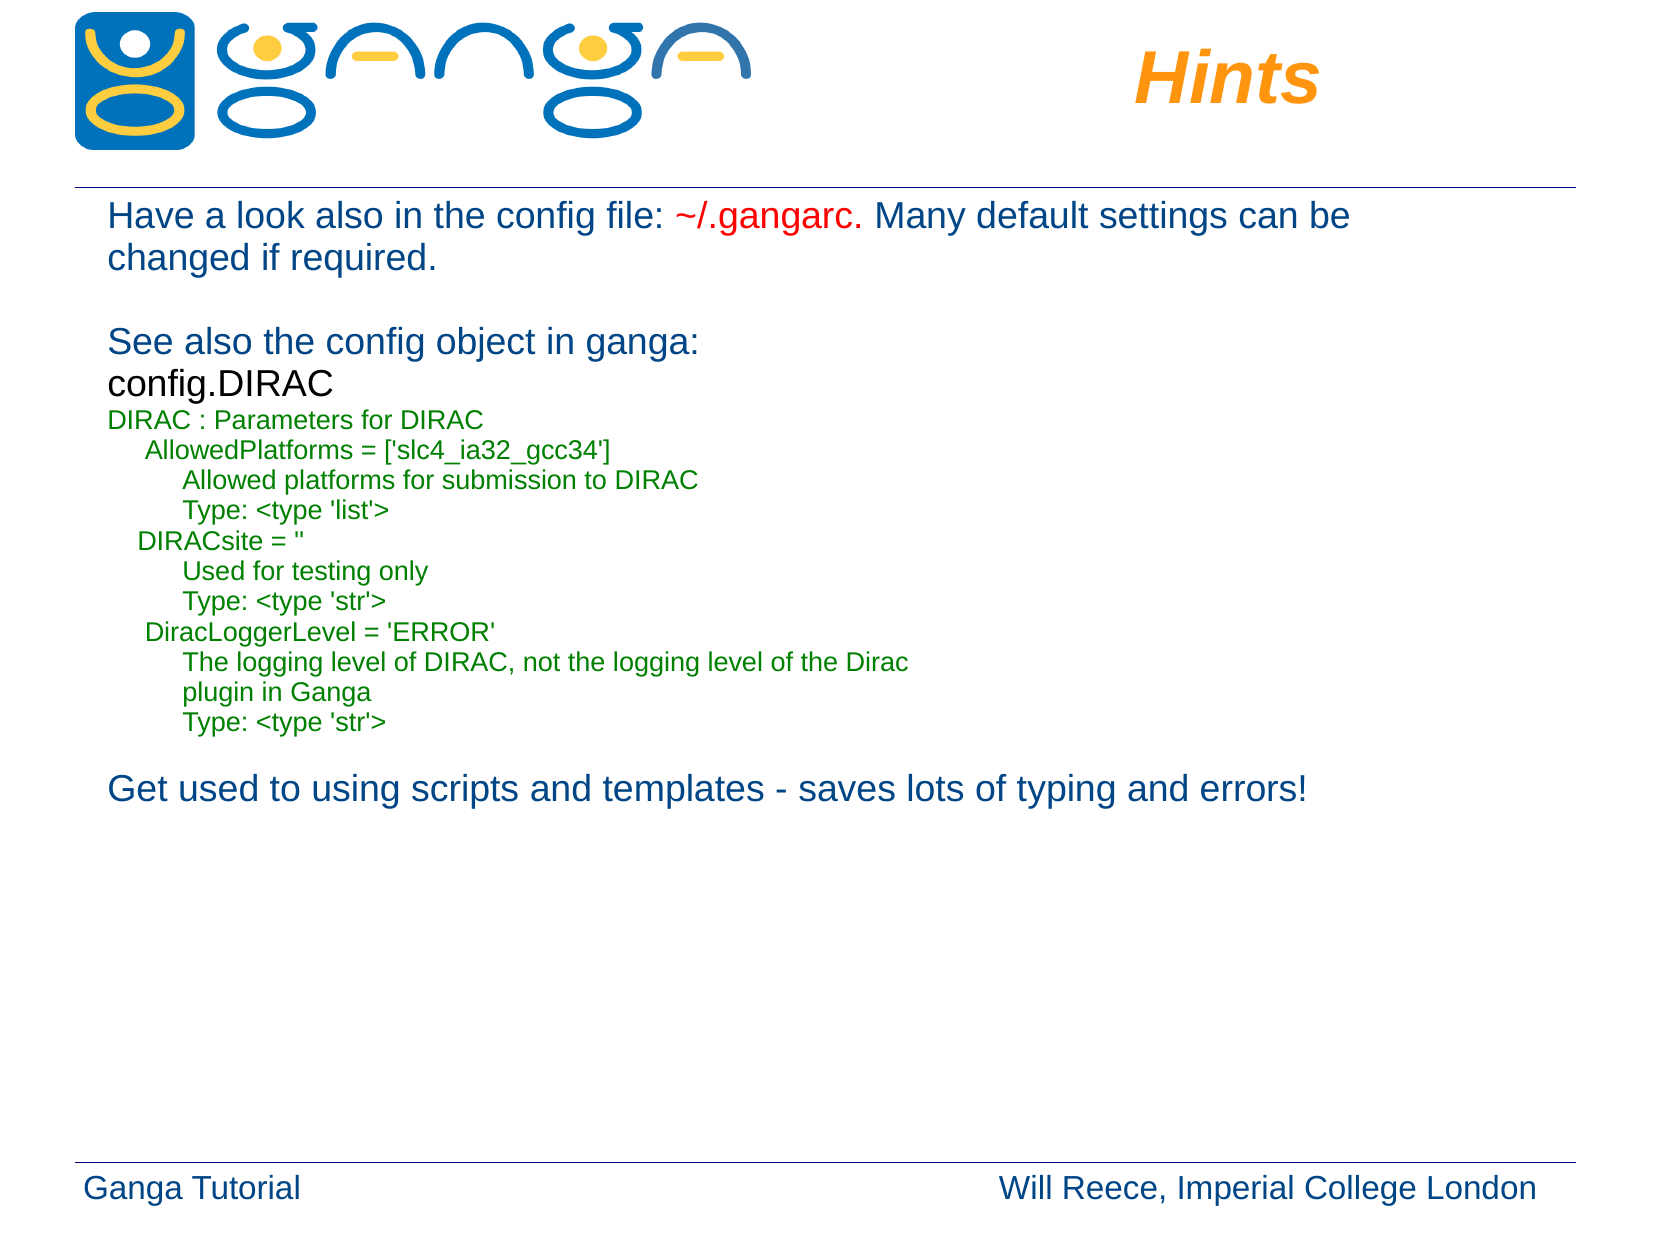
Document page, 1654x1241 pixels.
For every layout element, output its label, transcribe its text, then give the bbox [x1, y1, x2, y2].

text_box [312, 439, 343, 510]
picture [75, 12, 751, 151]
title Hints [823, 35, 1635, 120]
text_box Will Reece, Imperial College London [984, 1163, 1553, 1215]
text_box Have a look also in the config file: ~/.gangarc. Many default settings can be changed if required. See also the config object in ganga: config.DIRAC DIRAC : Parameters for DIRAC AllowedPlatforms = ['slc4_ia32_gcc34'] Allowed platforms for submission to DIRAC Type: <type 'list'> DIRACsite = '' Used for testing only Type: <type 'str'> DiracLoggerLevel = 'ERROR' The logging level of DIRAC, not the logging level of the Dirac plugin in Ganga Type: <type 'str'> Get used to using scripts and templates - saves lots of typing and errors! [92, 187, 1426, 818]
text_box Ganga Tutorial [68, 1162, 317, 1215]
